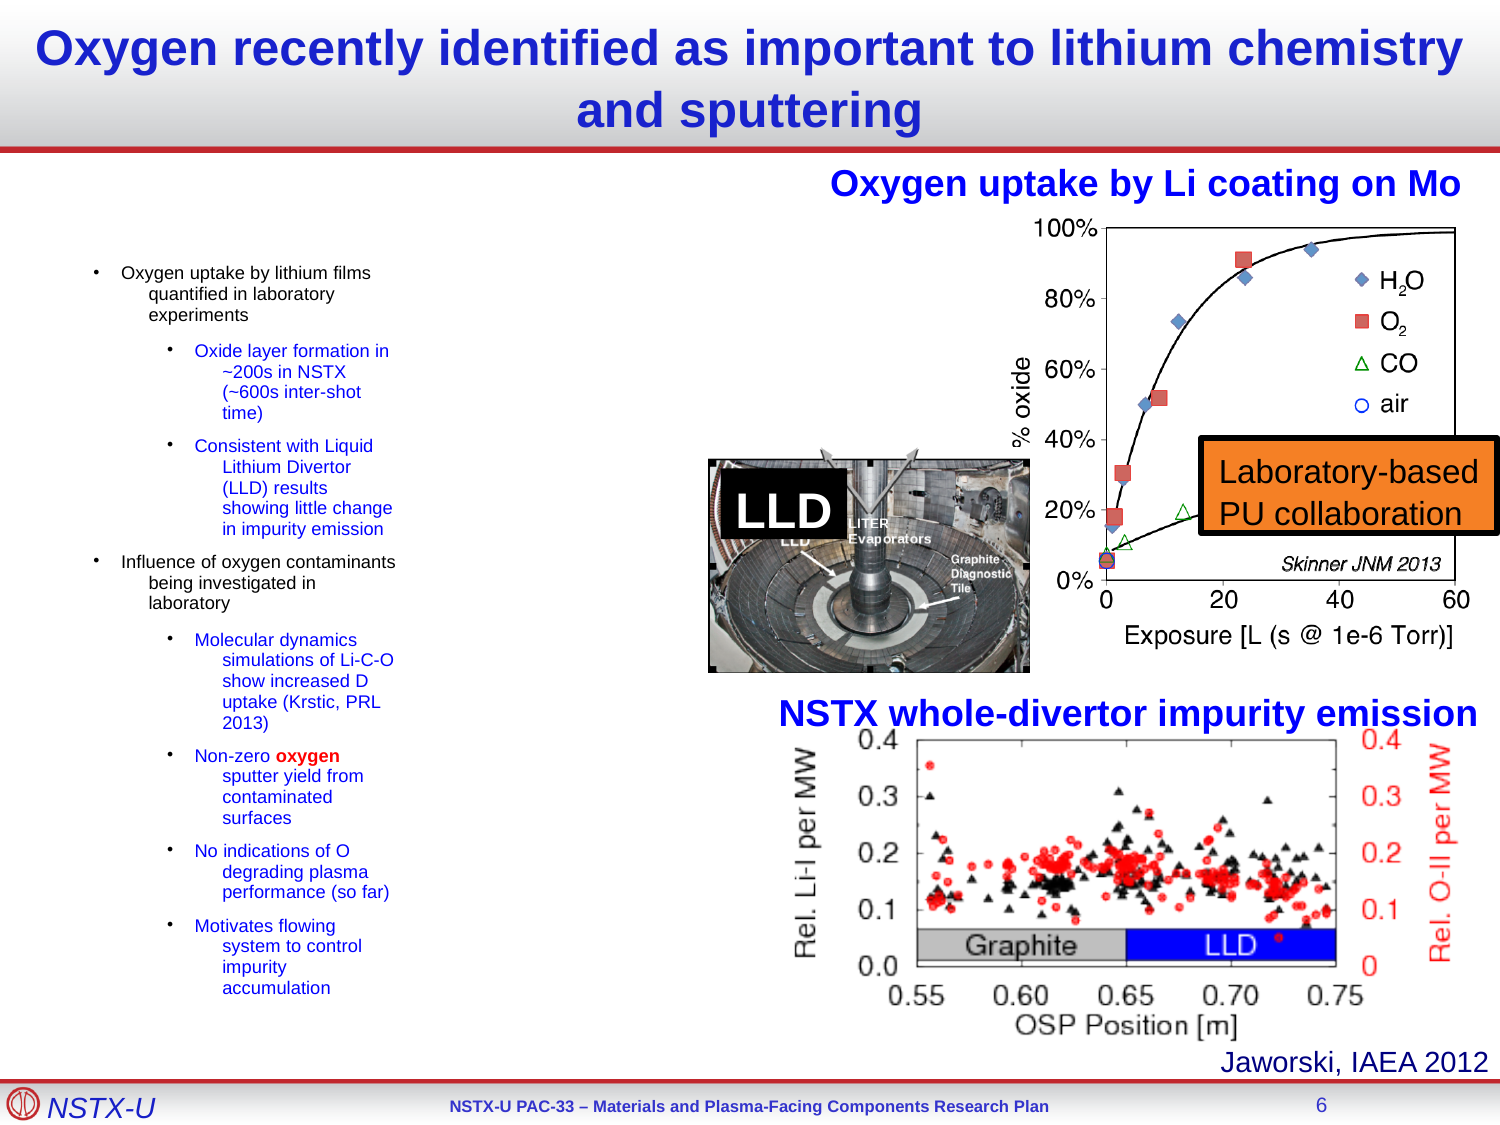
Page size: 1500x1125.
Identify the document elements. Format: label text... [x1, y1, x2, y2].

text_box 6 [1315, 1090, 1486, 1118]
picture [708, 209, 1478, 673]
text_box NSTX whole-divertor impurity emission [763, 679, 1495, 737]
picture [747, 706, 1500, 1046]
list Oxygen uptake by lithium films quantified in laboratory experiments Oxide layer formation in ~200s in NSTX (~600s inter-shot time) Consistent with Liquid Lithium Divertor (LLD) results showing little change in impurity emission Influence of oxygen contaminants being investigated in laboratory Molecular dynamics simulations of Li-C-O show increased D uptake (Krstic, PRL 2013) Non-zero oxygen sputter yield from contaminated surfaces No indications of O degrading plasma performance (so far) Motivates flowing system to control impurity accumulation [2, 166, 713, 1101]
text_box Jaworski, IAEA 2012 [1205, 1034, 1500, 1082]
text_box Laboratory-based PU collaboration [1201, 438, 1498, 534]
text_box LLD [720, 468, 848, 540]
text_box Oxygen uptake by Li coating on Mo [815, 149, 1478, 207]
title Oxygen recently identified as important to lithium chemistry and sputtering [0, 7, 1500, 143]
